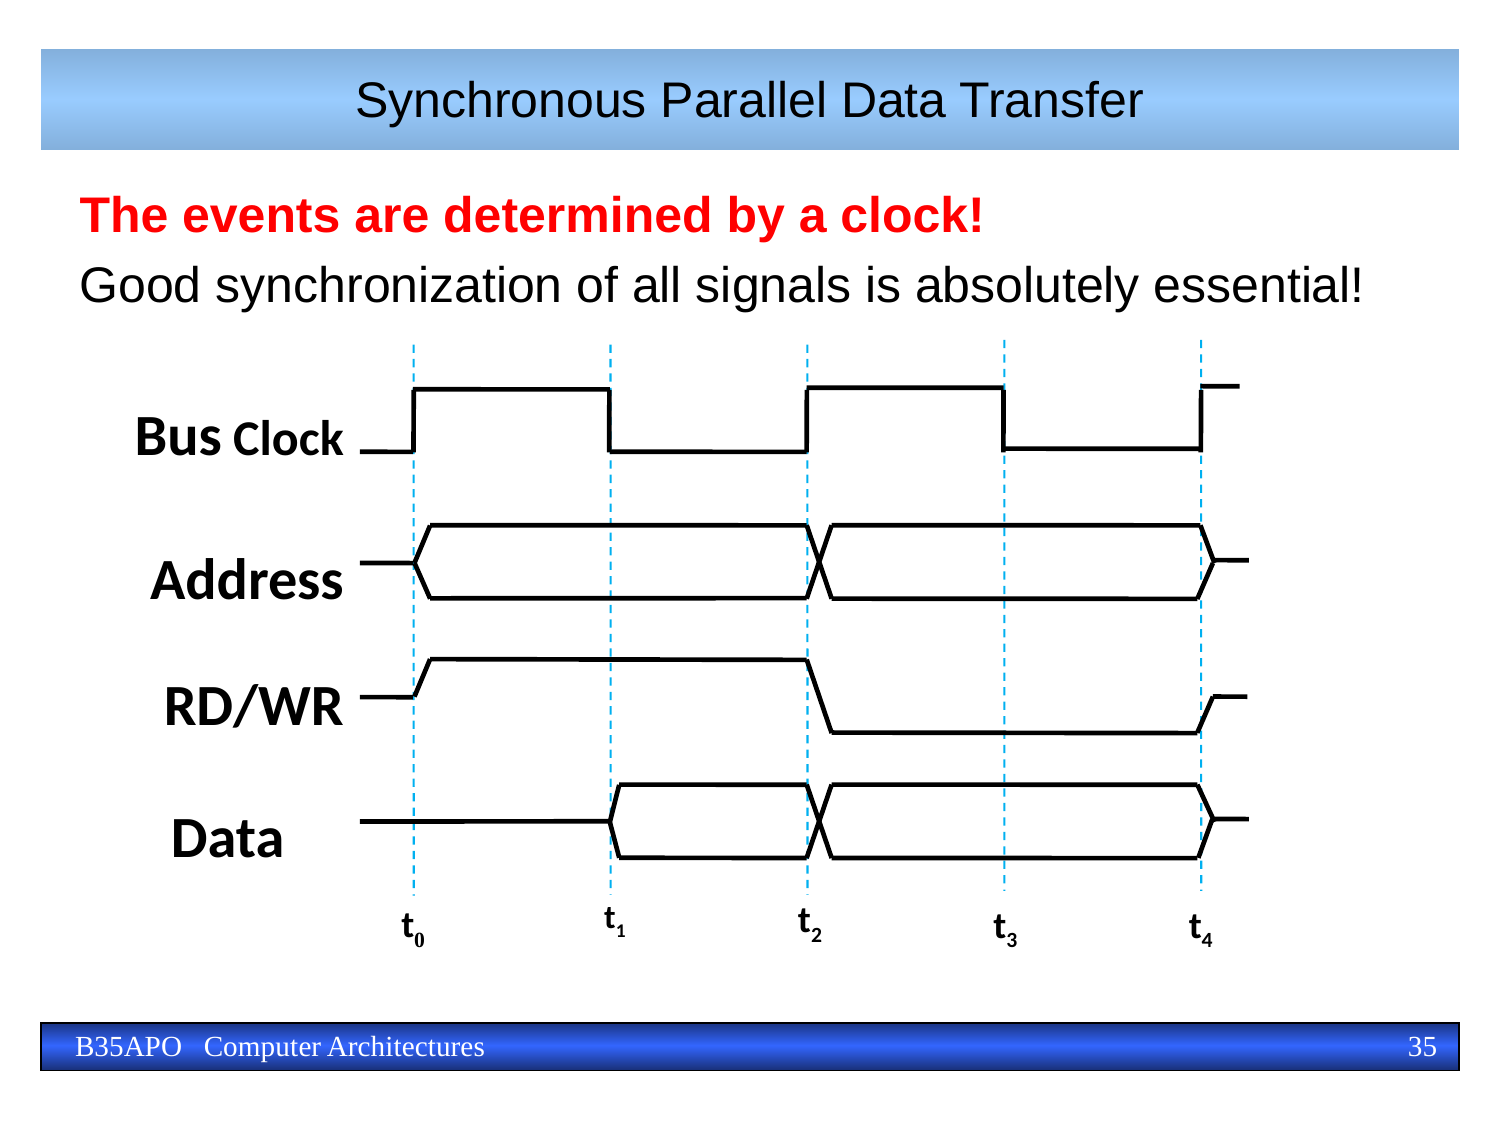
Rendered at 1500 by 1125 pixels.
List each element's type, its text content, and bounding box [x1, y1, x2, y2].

text_box t1 [604, 895, 633, 938]
text_box RD/WR [29, 667, 344, 749]
text_box Data [105, 798, 285, 873]
text_box t2 [798, 895, 827, 938]
text_box t4 [1188, 900, 1217, 943]
text_box t0 [401, 900, 430, 943]
list The events are determined by a clock! Good synchronization of all signals is absolutely essential! [64, 175, 1435, 320]
text_box Address [29, 540, 344, 615]
title Synchronous Parallel Data Transfer [41, 49, 1459, 150]
text_box Bus Clock [29, 397, 344, 471]
text_box t3 [993, 900, 1022, 943]
